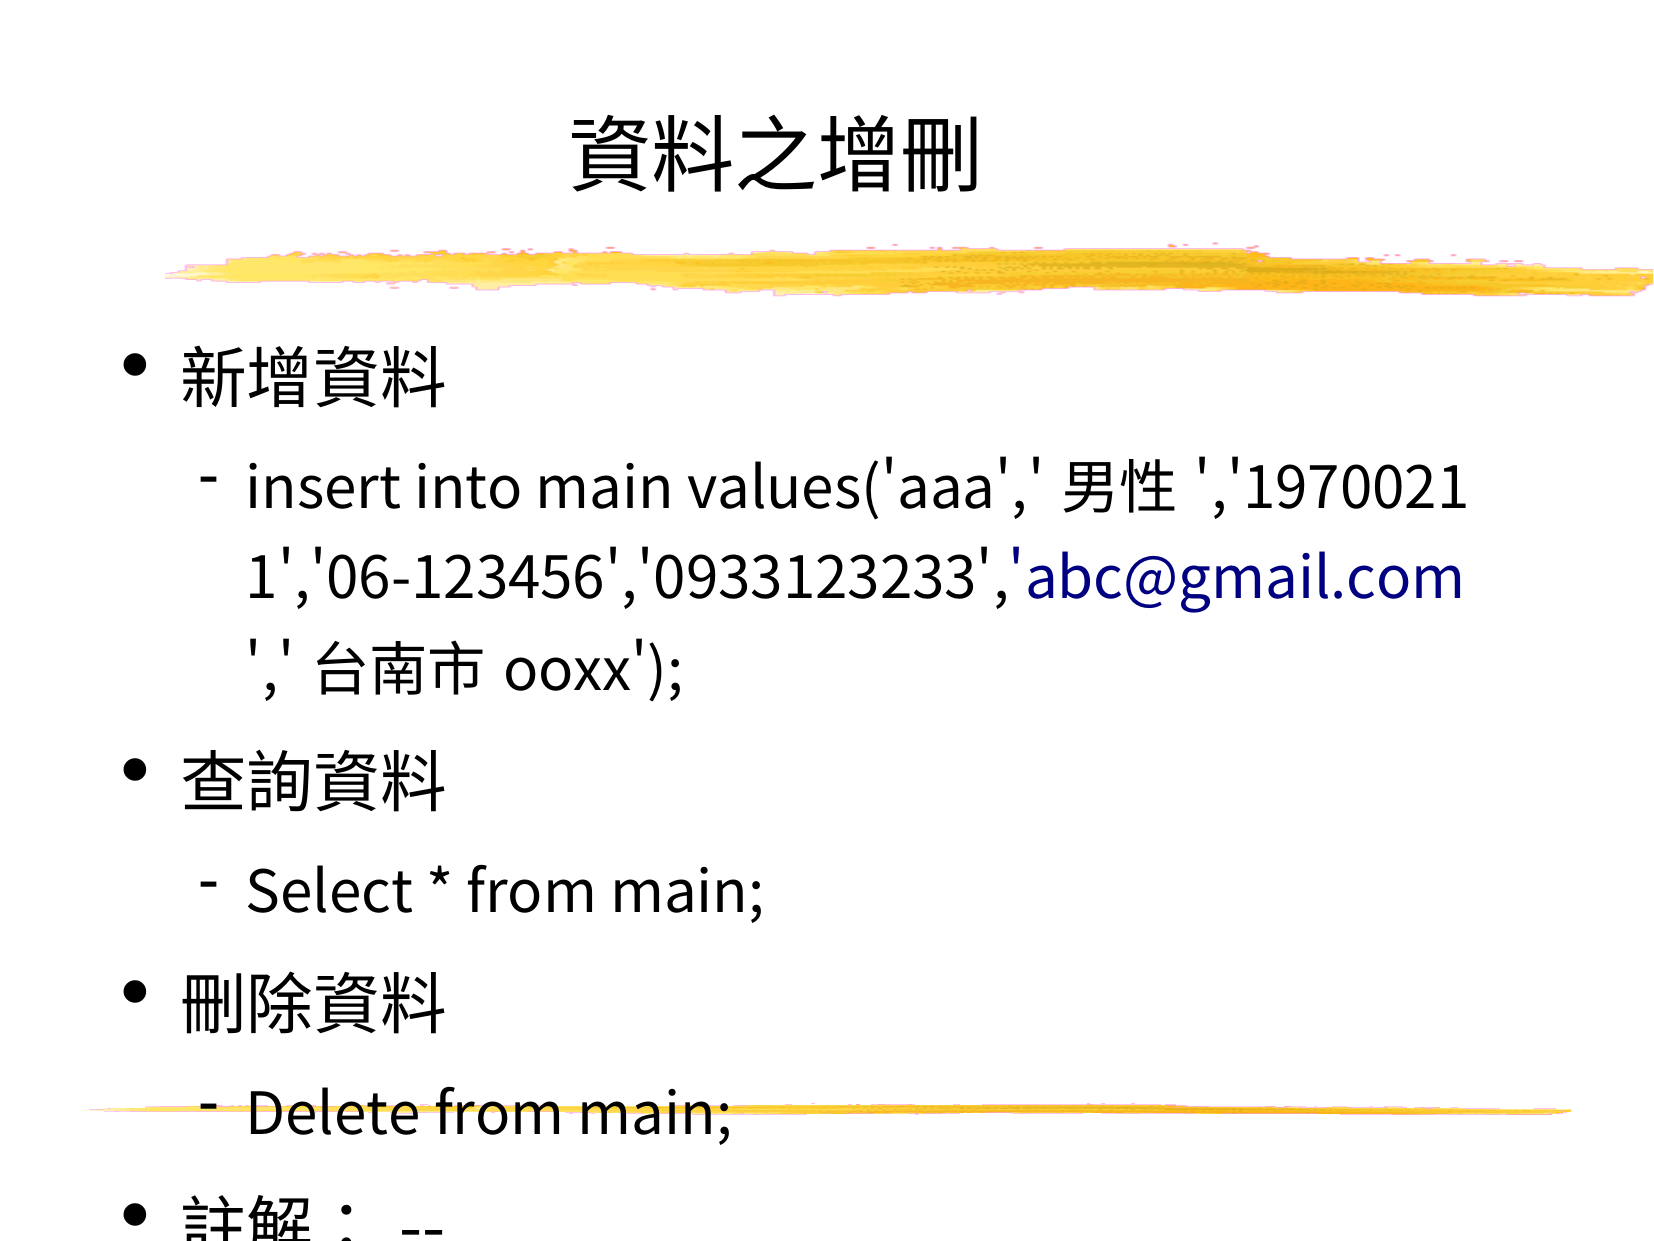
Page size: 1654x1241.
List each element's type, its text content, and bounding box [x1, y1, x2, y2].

picture [82, 1102, 251, 1117]
picture [521, 1113, 535, 1117]
picture [659, 1113, 669, 1117]
list 新增資料 insert into main values('aaa','男性','19700211','06-123456','0933123233','abc@gmail.com','台南市ooxx'); 查詢資料 Select * from main; 刪除資料 Delete from main; 註解：-- 可用 .schema 檢查自己建立的資料表 [124, 316, 1530, 1113]
picture [463, 1113, 478, 1117]
picture [675, 1113, 685, 1117]
picture [378, 1113, 392, 1117]
picture [418, 1113, 440, 1117]
picture [559, 1113, 582, 1117]
picture [165, 237, 1654, 308]
title 資料之增刪 [73, 39, 1479, 249]
picture [691, 1113, 705, 1117]
picture [446, 1113, 457, 1117]
picture [711, 1102, 1571, 1117]
picture [607, 1113, 621, 1117]
picture [540, 1113, 554, 1117]
picture [626, 1113, 654, 1117]
picture [484, 1113, 502, 1117]
picture [328, 1113, 338, 1117]
picture [256, 1113, 276, 1117]
picture [588, 1113, 602, 1117]
